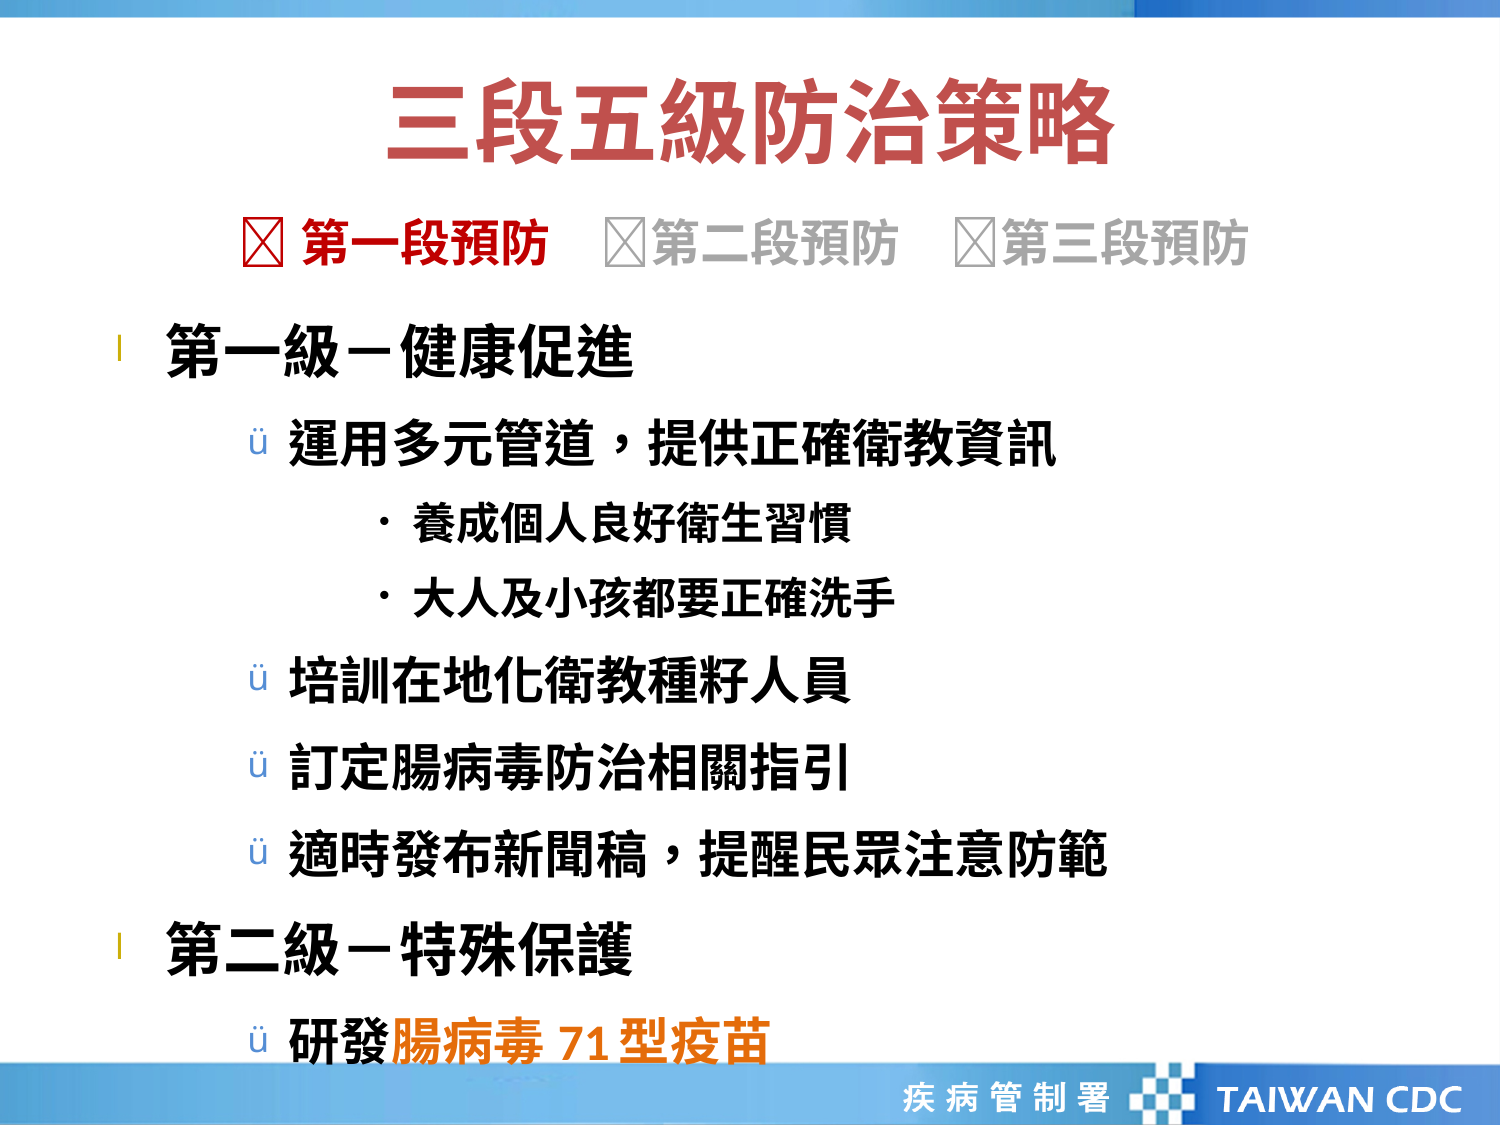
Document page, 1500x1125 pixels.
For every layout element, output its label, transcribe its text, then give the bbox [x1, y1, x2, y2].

list 第一級－健康促進 運用多元管道，提供正確衛教資訊 養成個人良好衛生習慣 大人及小孩都要正確洗手 培訓在地化衛教種籽人員 訂定腸病毒防治相關指引 適時發布新聞稿，提醒民眾注意防範 第二級－特殊保護 研發腸病毒71型疫苗 [100, 297, 1388, 1088]
text_box 第一段預防 第二段預防 第三段預防 [224, 214, 1266, 279]
title 三段五級防治策略 [75, 25, 1426, 214]
